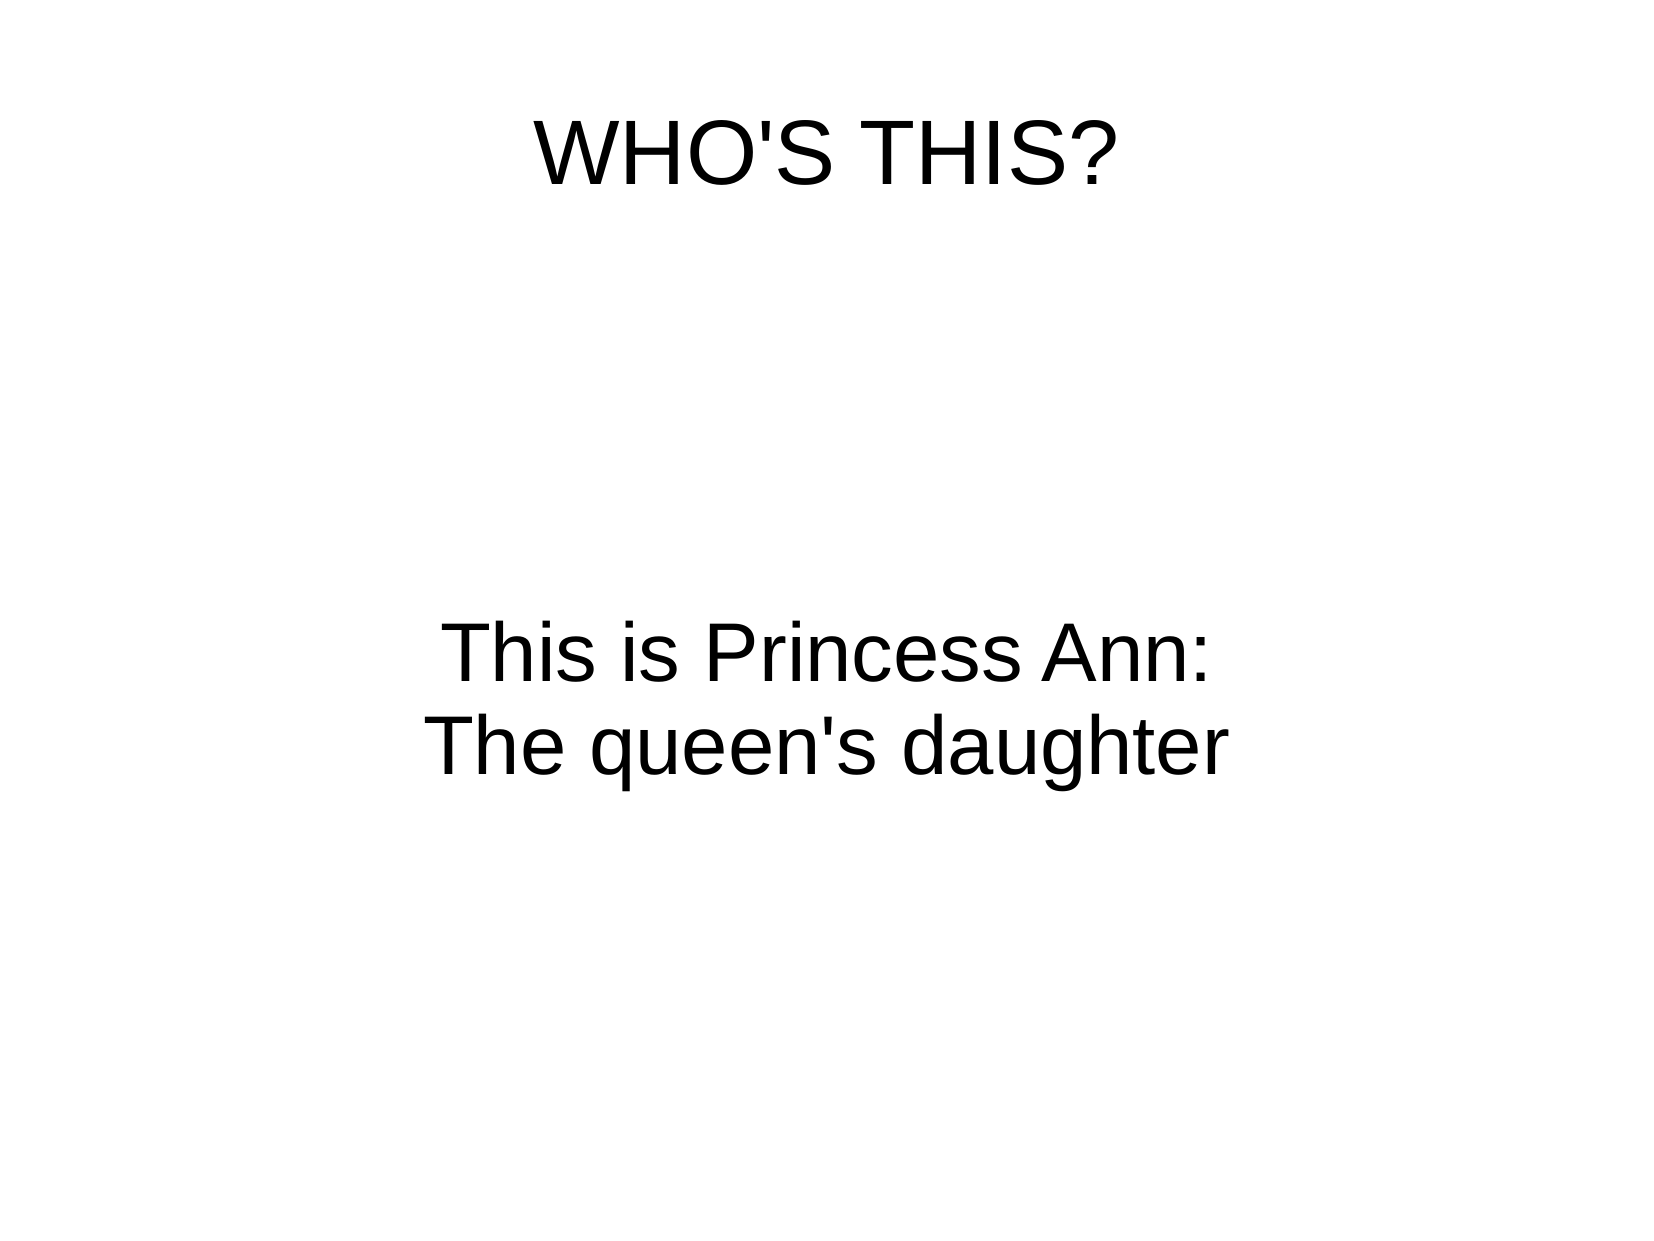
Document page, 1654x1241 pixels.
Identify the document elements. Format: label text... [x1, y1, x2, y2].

title WHO'S THIS? [82, 56, 1571, 250]
subtitle This is Princess Ann: The queen's daughter [82, 297, 1571, 1102]
